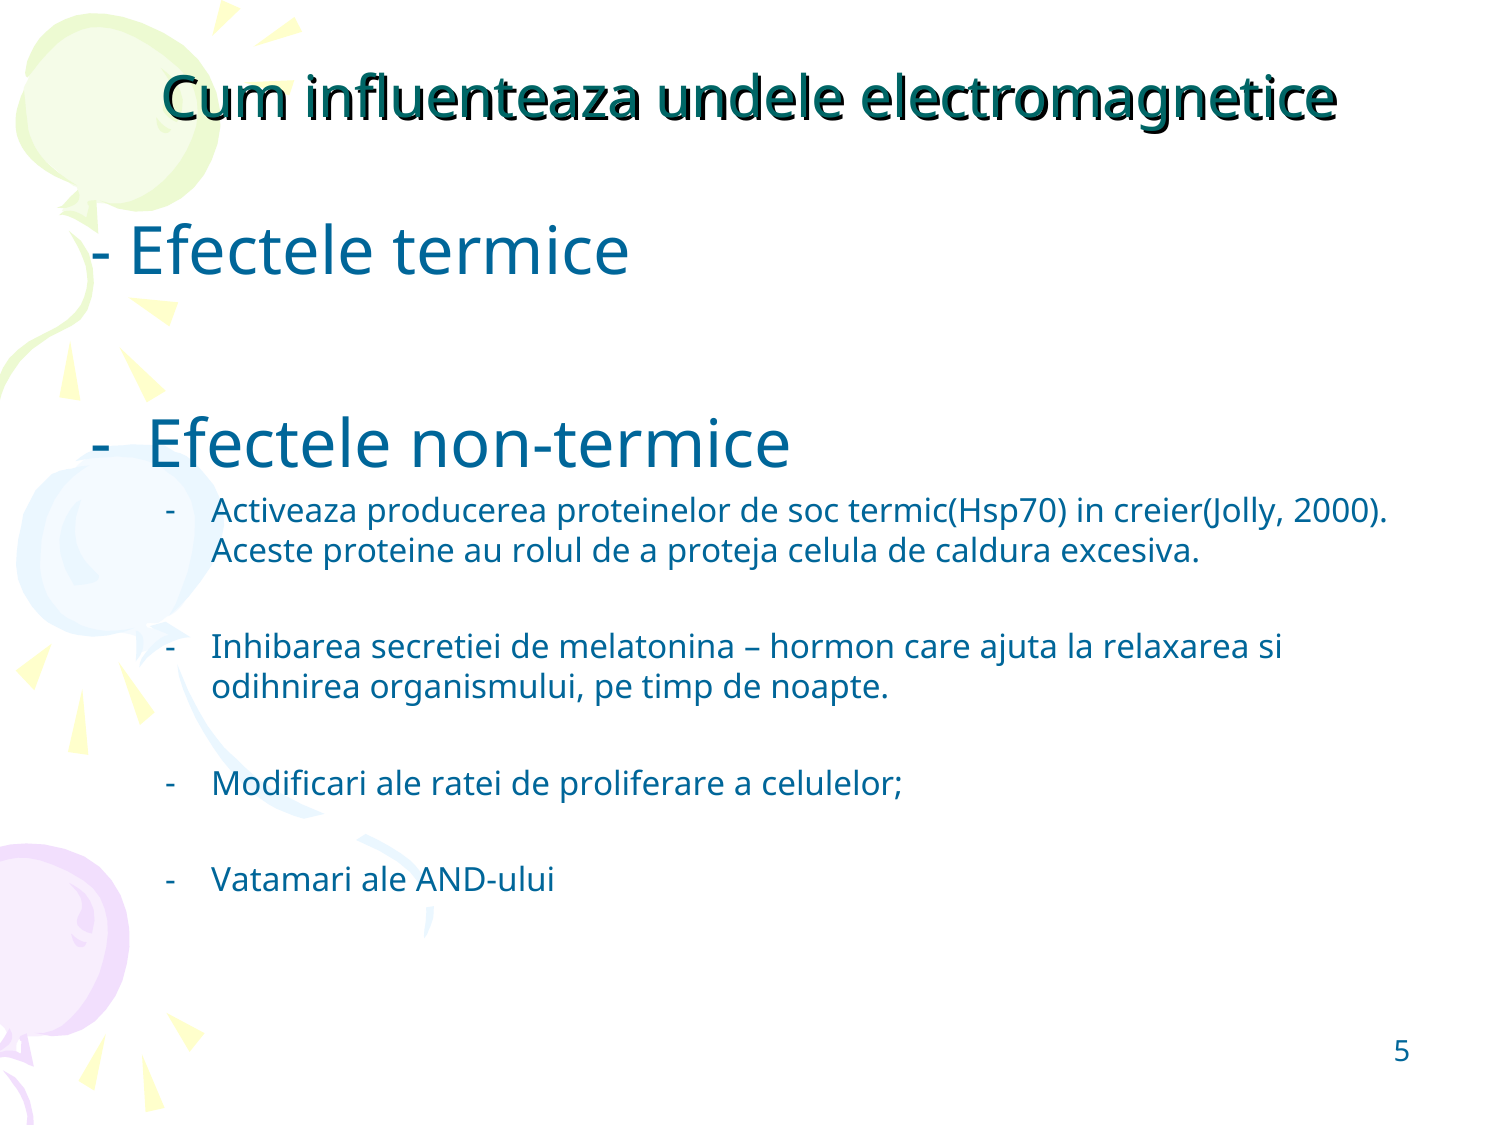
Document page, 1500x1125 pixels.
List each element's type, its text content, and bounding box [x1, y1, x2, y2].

text_box - Efectele termice Efectele non-termice Activeaza producerea proteinelor de soc termic(Hsp70) in creier(Jolly, 2000). Aceste proteine au rolul de a proteja celula de caldura excesiva. Inhibarea secretiei de melatonina – hormon care ajuta la relaxarea si odihnirea organismului, pe timp de noapte. Modificari ale ratei de proliferare a celulelor; Vatamari ale AND-ului [75, 200, 1426, 994]
text_box <number> [1074, 1024, 1426, 1100]
text_box Cum influenteaza undele electromagnetice [72, 16, 1426, 138]
